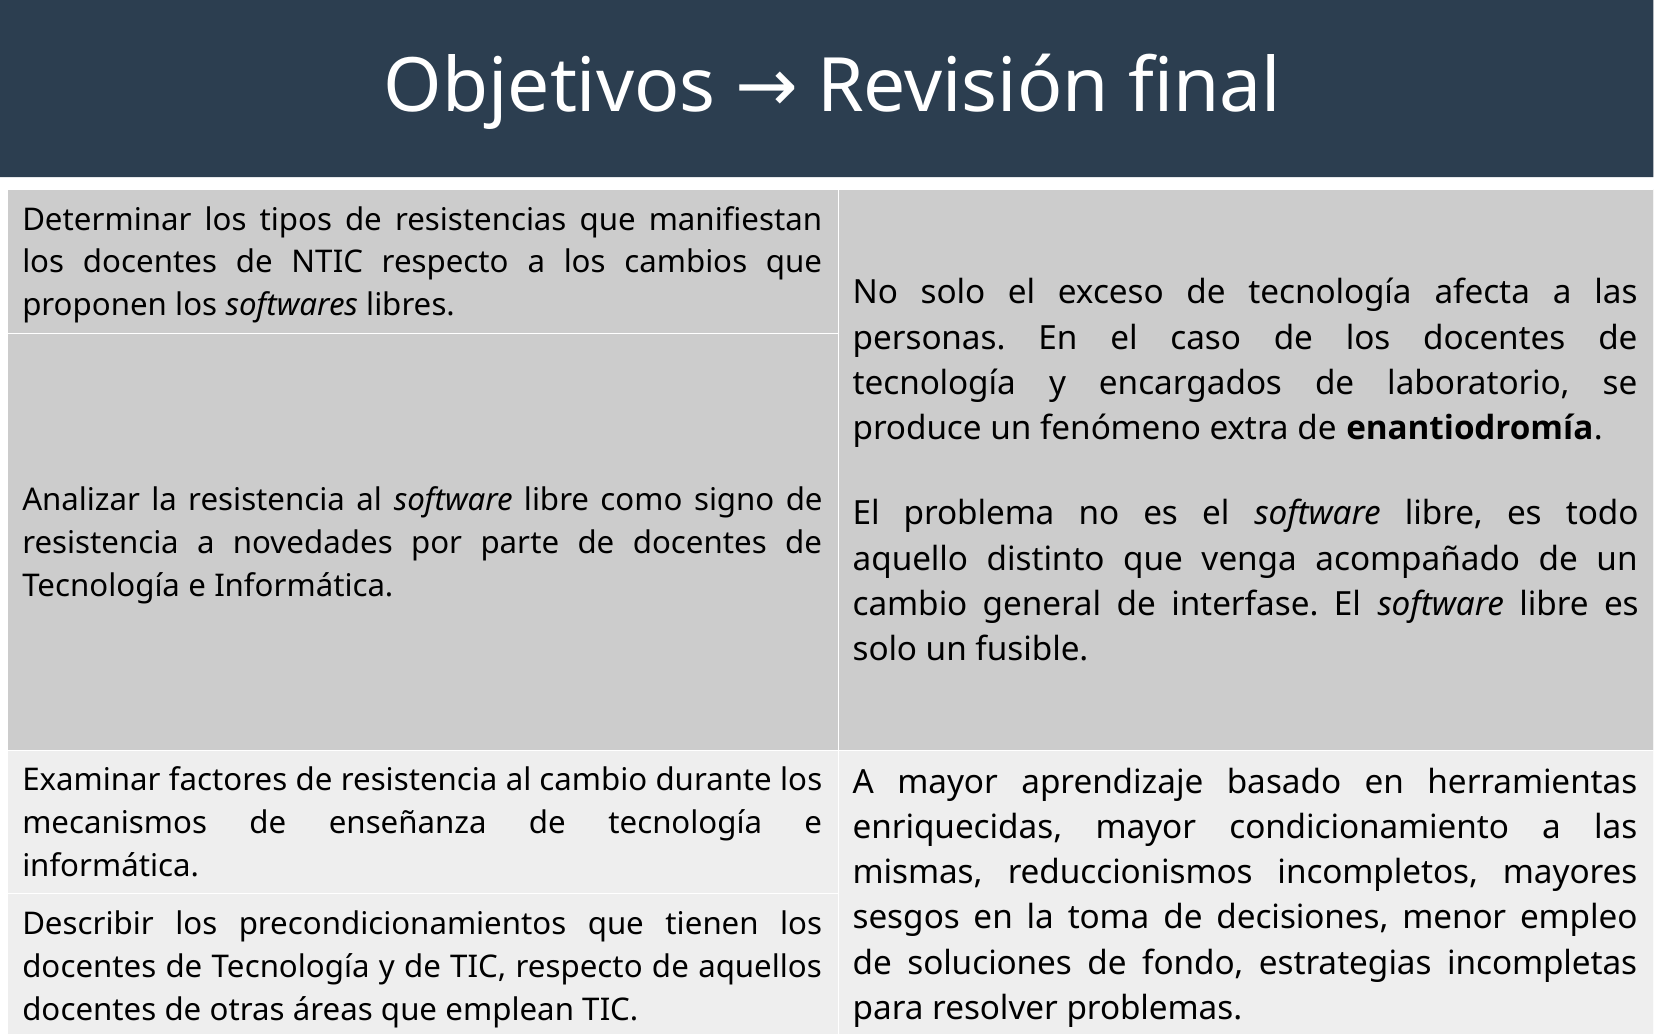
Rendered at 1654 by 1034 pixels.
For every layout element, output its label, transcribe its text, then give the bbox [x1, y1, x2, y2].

table_cell A mayor aprendizaje basado en herramientas enriquecidas, mayor condicionamiento a las mismas, reduccionismos incompletos, mayores sesgos en la toma de decisiones, menor empleo de soluciones de fondo, estrategias incompletas para resolver problemas. [839, 751, 1653, 1034]
table_header No solo el exceso de tecnología afecta a las personas. En el caso de los docentes de tecnología y encargados de laboratorio, se produce un fenómeno extra de enantiodromía. El problema no es el software libre, es todo aquello distinto que venga acompañado de un cambio general de interfase. El software libre es solo un fusible. [839, 190, 1653, 750]
table_header Determinar los tipos de resistencias que manifiestan los docentes de NTIC respecto a los cambios que proponen los softwares libres. [8, 190, 838, 333]
table_cell Analizar la resistencia al software libre como signo de resistencia a novedades por parte de docentes de Tecnología e Informática. [8, 334, 838, 750]
table_cell Examinar factores de resistencia al cambio durante los mecanismos de enseñanza de tecnología e informática. [8, 751, 838, 893]
text_box Objetivos → Revisión final [35, 11, 1630, 154]
table_cell Describir los precondicionamientos que tienen los docentes de Tecnología y de TIC, respecto de aquellos docentes de otras áreas que emplean TIC. [8, 894, 838, 1034]
